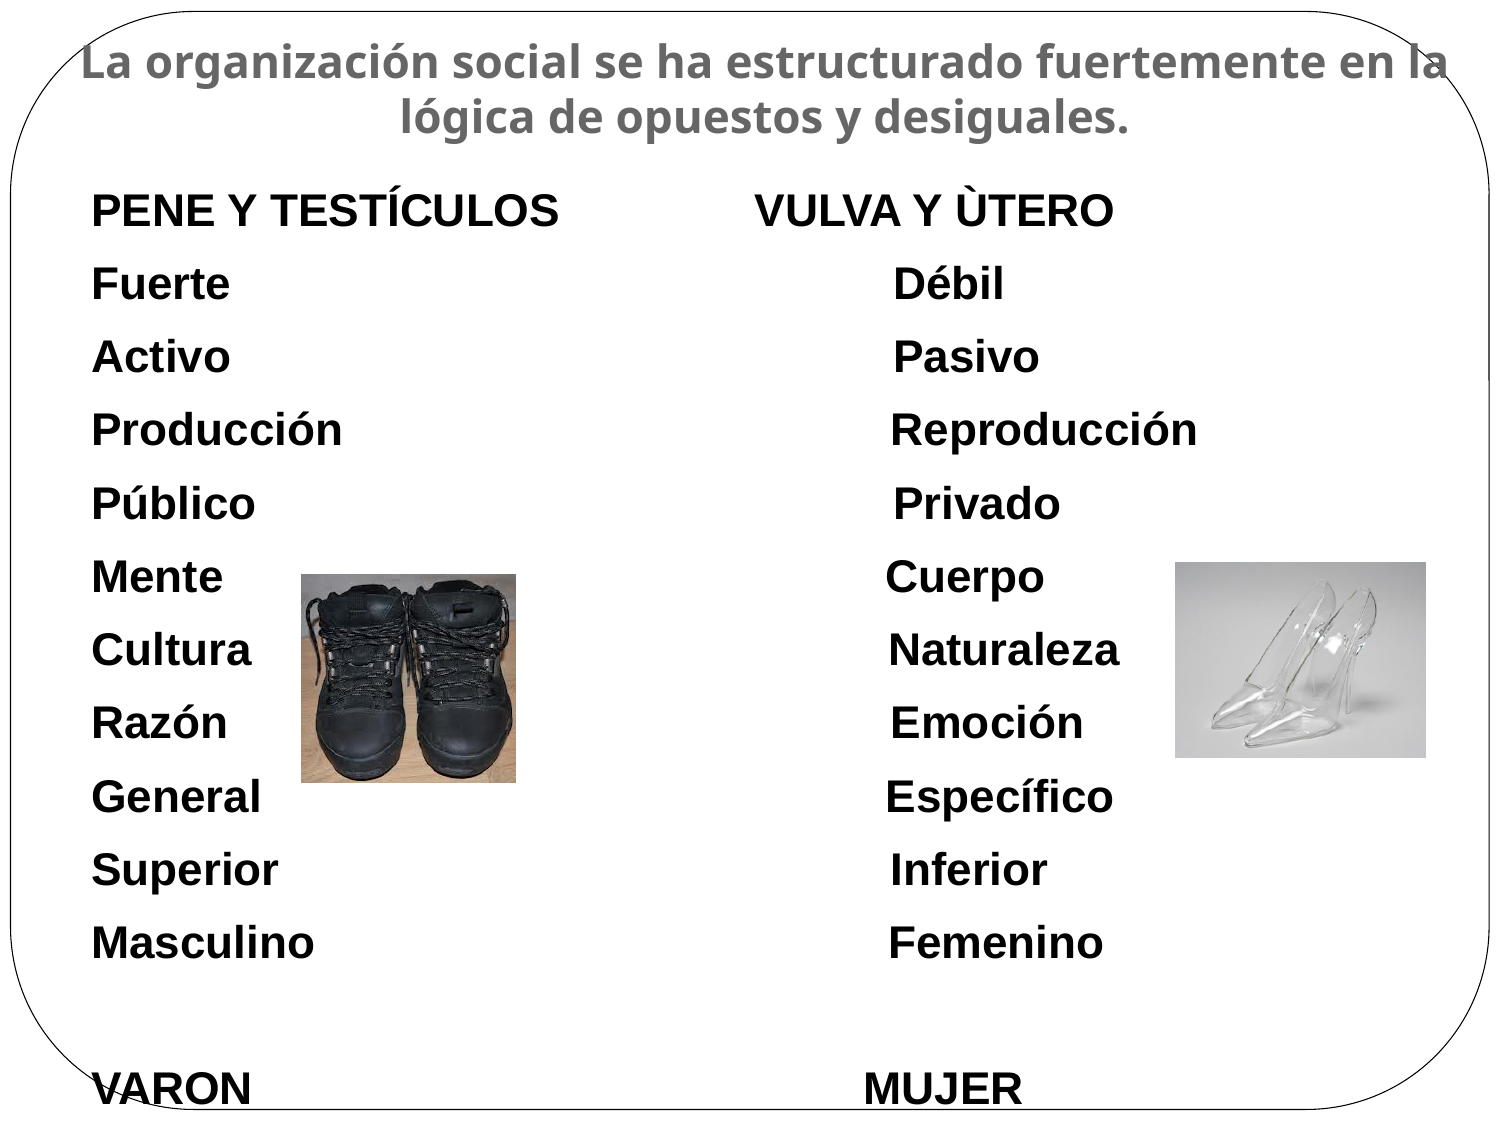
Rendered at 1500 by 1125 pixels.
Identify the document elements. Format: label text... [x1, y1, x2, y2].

title La organización social se ha estructurado fuertemente en la lógica de opuestos y desiguales. [29, 25, 1500, 152]
text_box PENE Y TESTÍCULOS VULVA Y ÙTERO Fuerte Débil Activo Pasivo Producción Reproducción Público Privado Mente Cuerpo Cultura Naturaleza Razón Emoción General Específico Superior Inferior Masculino Femenino VARON MUJER [76, 172, 1418, 1125]
picture [1175, 562, 1426, 758]
picture [301, 574, 516, 783]
